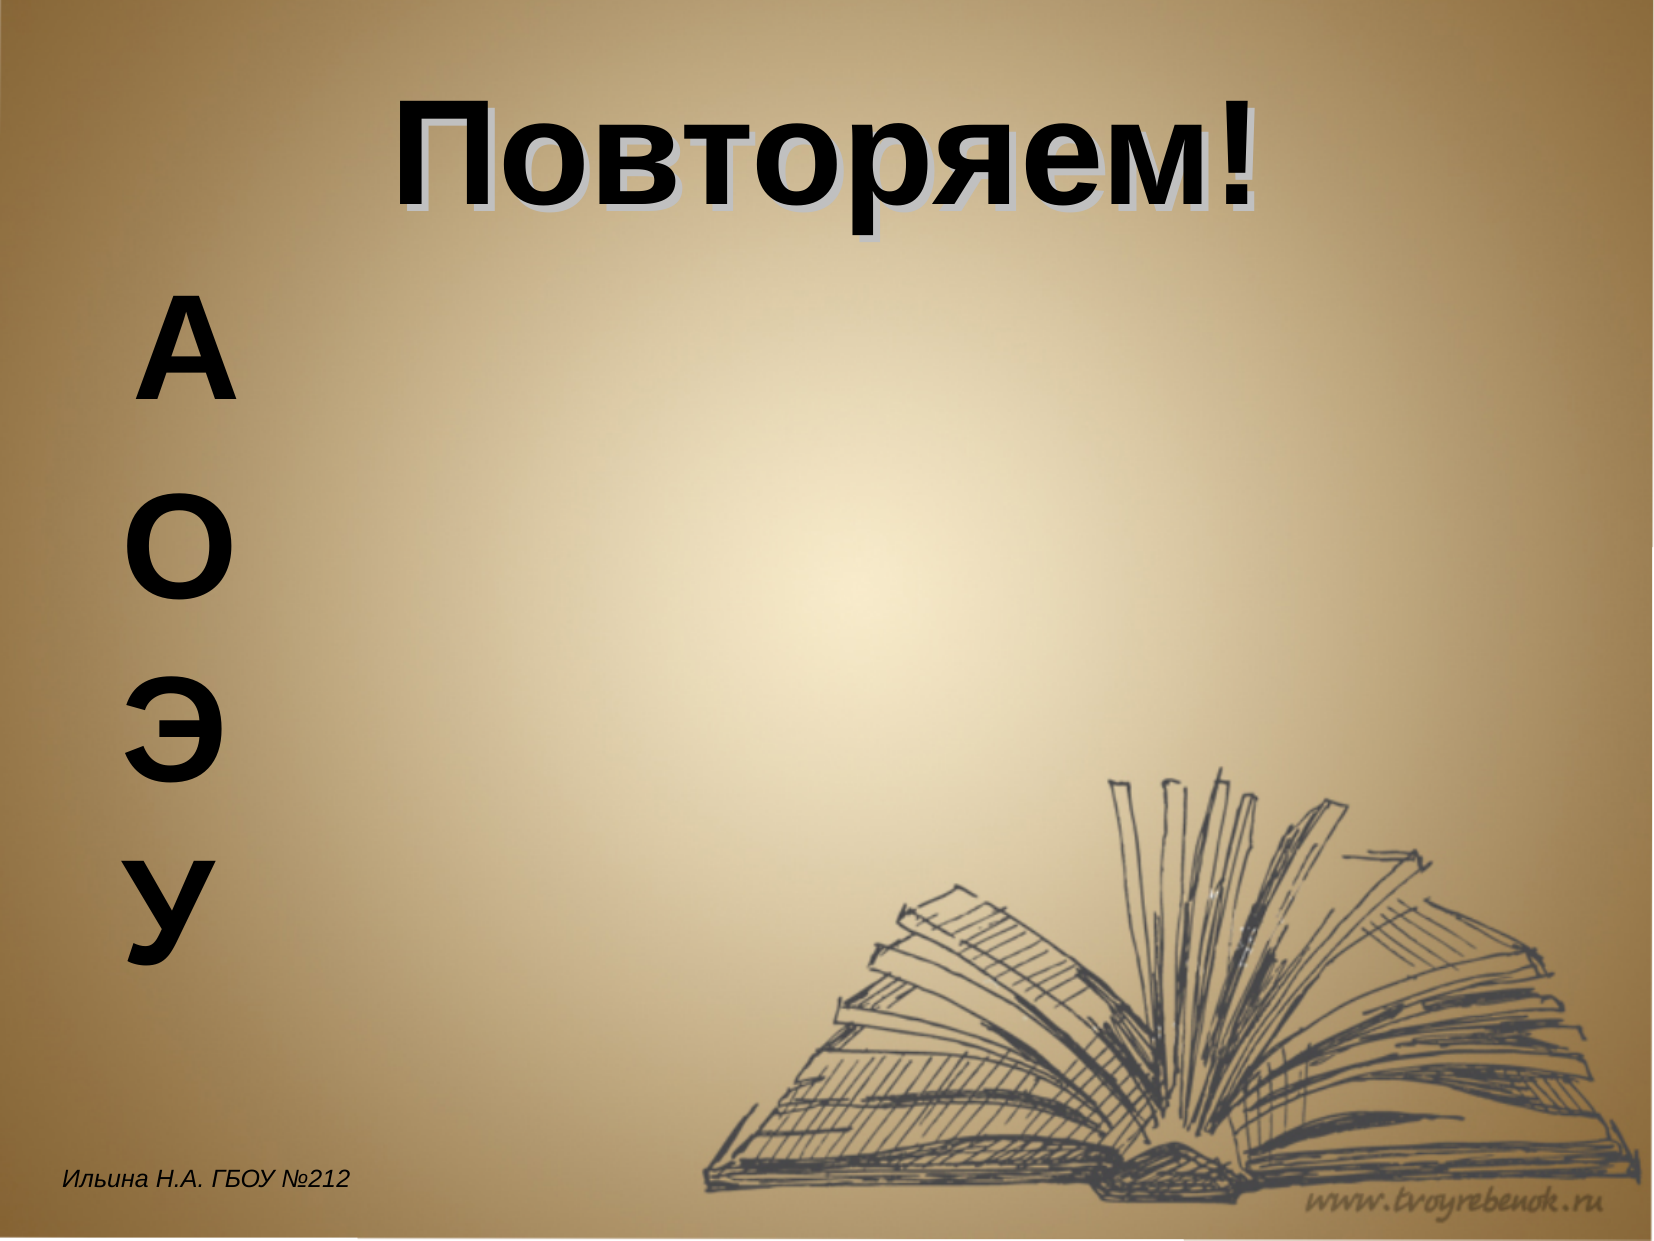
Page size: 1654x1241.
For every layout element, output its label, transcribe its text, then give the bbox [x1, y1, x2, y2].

text_box А [118, 256, 567, 439]
text_box Э [106, 637, 556, 821]
text_box У [106, 821, 556, 1004]
picture [0, 0, 1654, 1241]
text_box Ильина Н.А. ГБОУ №212 [47, 1157, 626, 1201]
text_box О [106, 455, 556, 637]
title Повторяем! [82, 49, 1571, 257]
